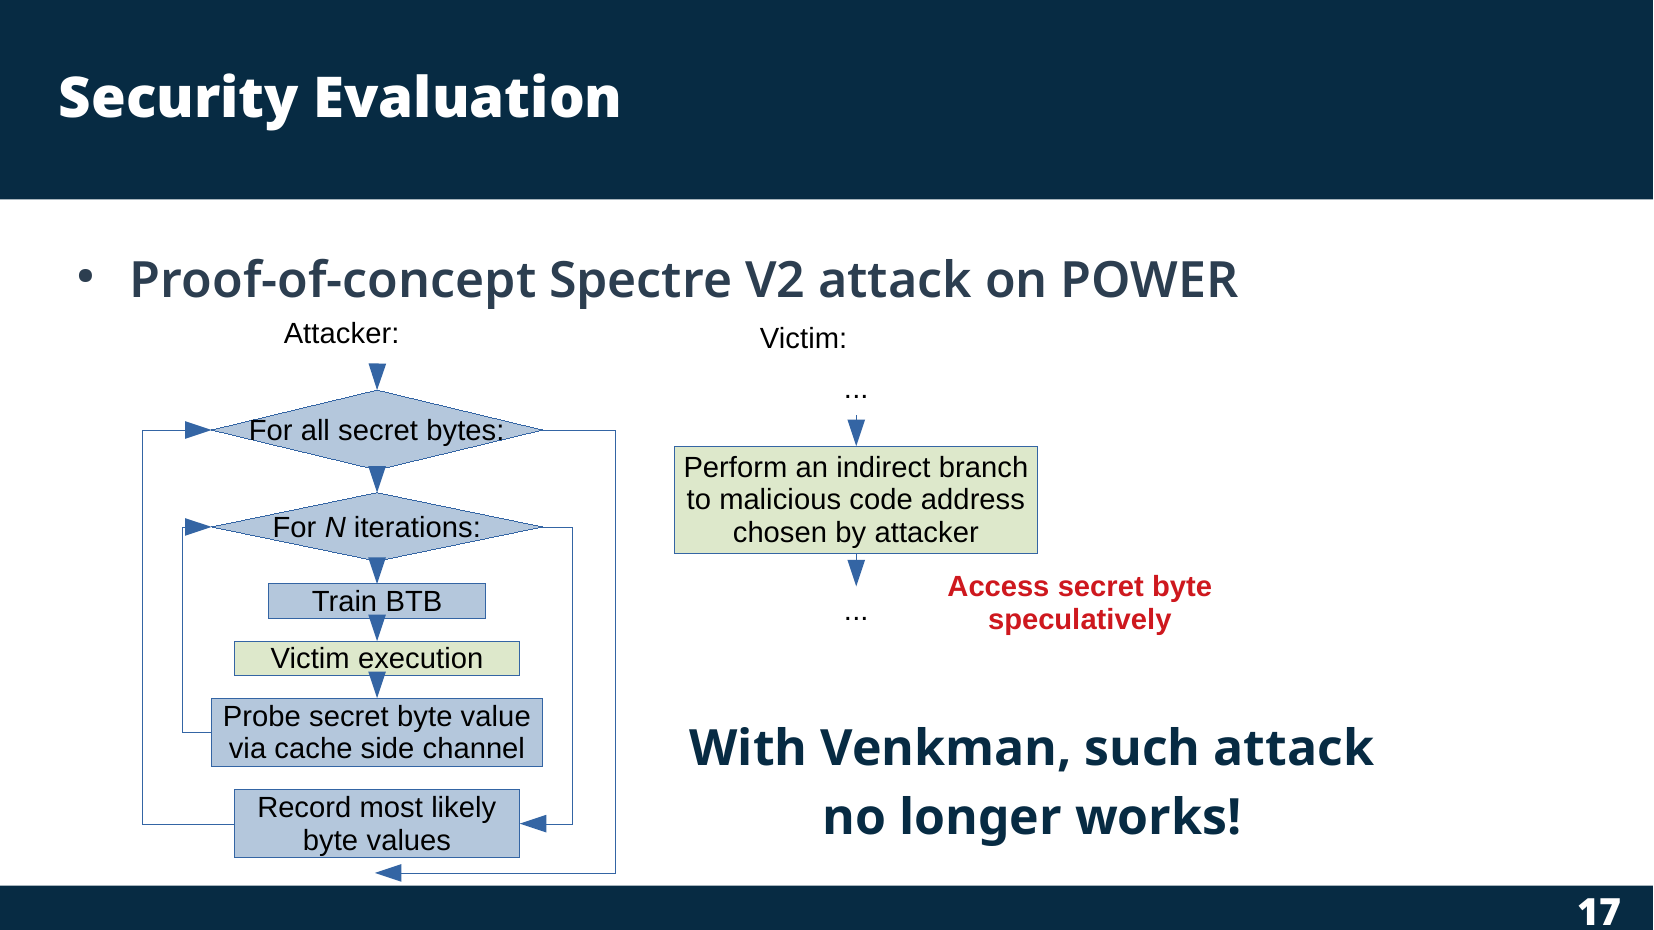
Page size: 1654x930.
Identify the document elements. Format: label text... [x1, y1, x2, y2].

text_box Access secret byte speculatively [932, 563, 1246, 684]
text_box For all secret bytes: [252, 390, 543, 468]
text_box ... [745, 586, 932, 638]
text_box Victim execution [234, 641, 520, 676]
text_box Record most likely byte values [234, 789, 520, 858]
text_box Attacker: [268, 309, 486, 365]
text_box Train BTB [268, 583, 486, 619]
text_box Victim: [745, 315, 968, 364]
text_box For N iterations: [212, 492, 543, 560]
text_box With Venkman, such attack no longer works! [675, 705, 1477, 837]
text_box Probe secret byte value via cache side channel [211, 698, 543, 767]
text_box For all secret bytes: [212, 420, 250, 440]
text_box Perform an indirect branch to malicious code address chosen by attacker [674, 446, 1038, 554]
title Security Evaluation [58, 36, 1594, 155]
text_box ... [745, 364, 968, 416]
list Proof-of-concept Spectre V2 attack on POWER [58, 243, 1606, 316]
